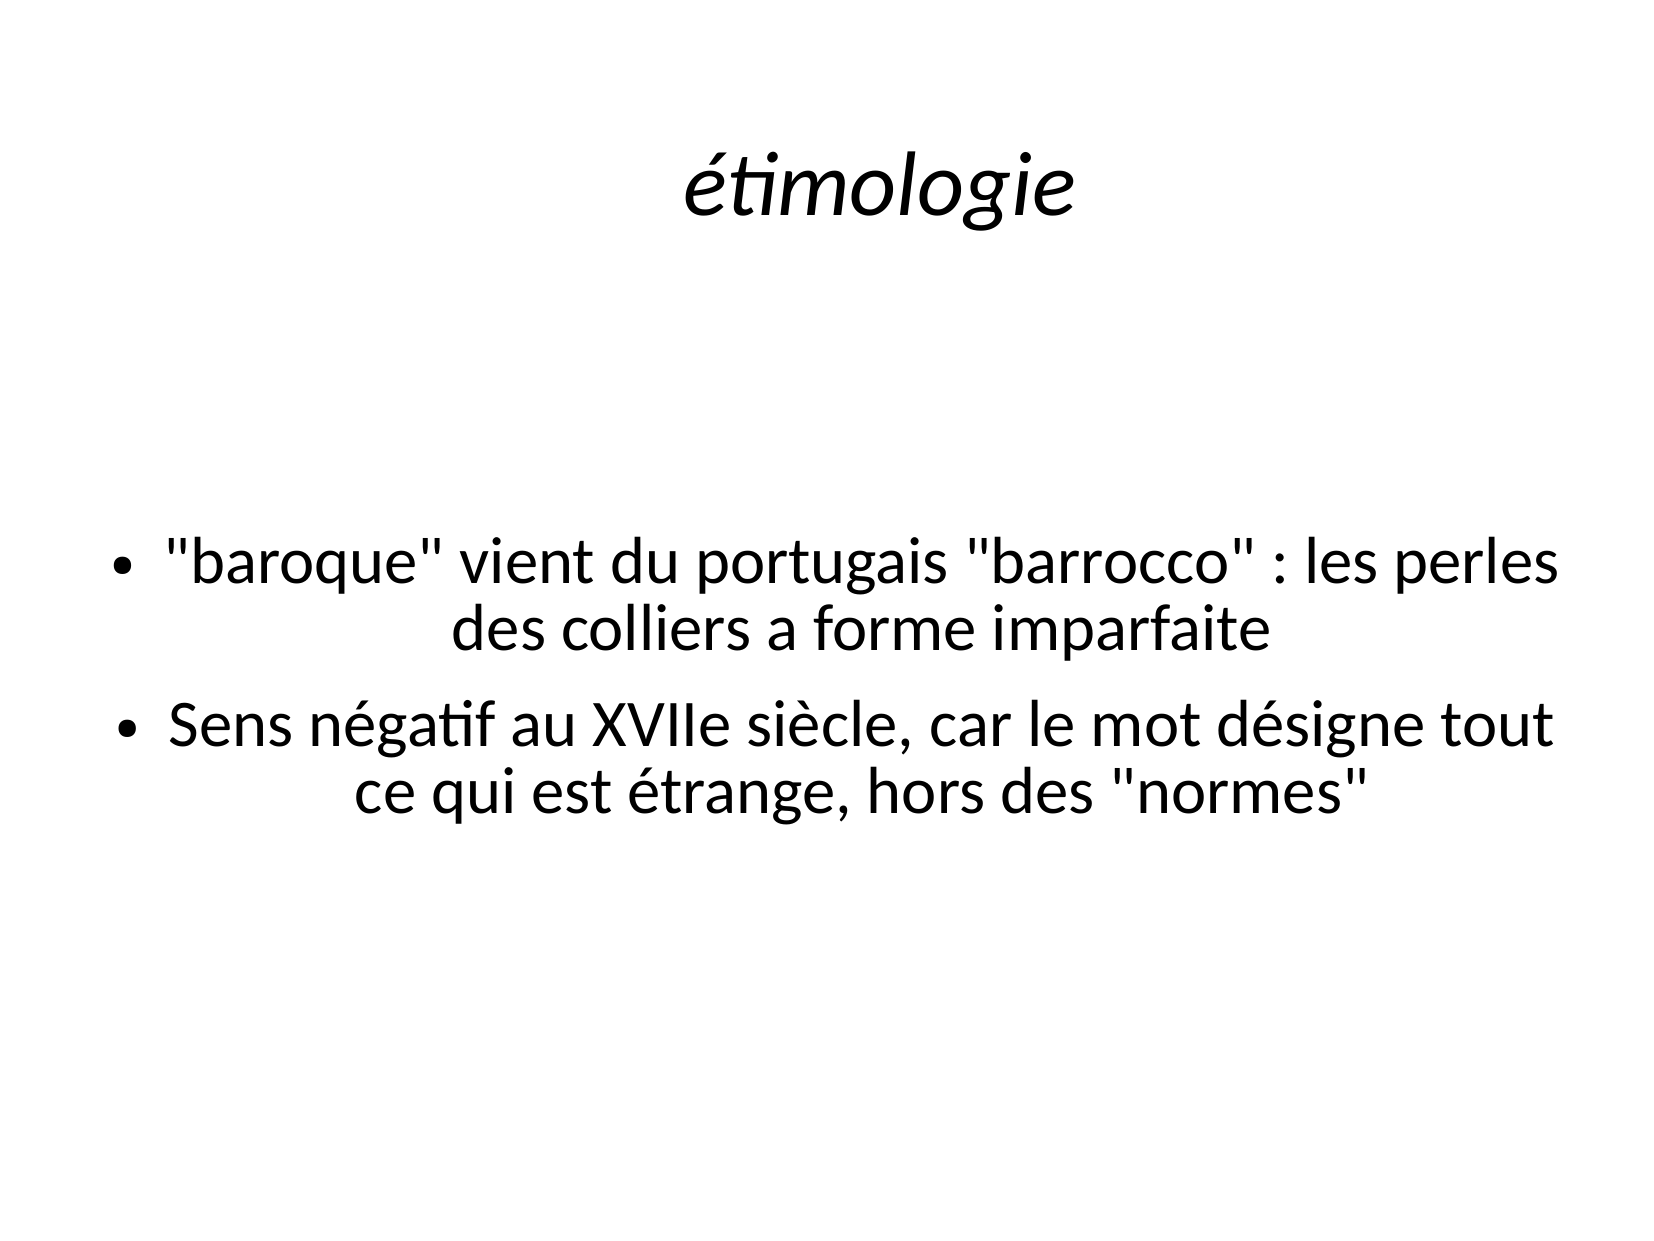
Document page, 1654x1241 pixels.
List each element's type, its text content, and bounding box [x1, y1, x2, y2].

title étimologie [135, 88, 1625, 296]
list "baroque" vient du portugais "barrocco" : les perles des colliers a forme imparfaite Sens négatif au XVIIe siècle, car le mot désigne tout ce qui est étrange, hors des "normes" [82, 344, 1571, 1078]
